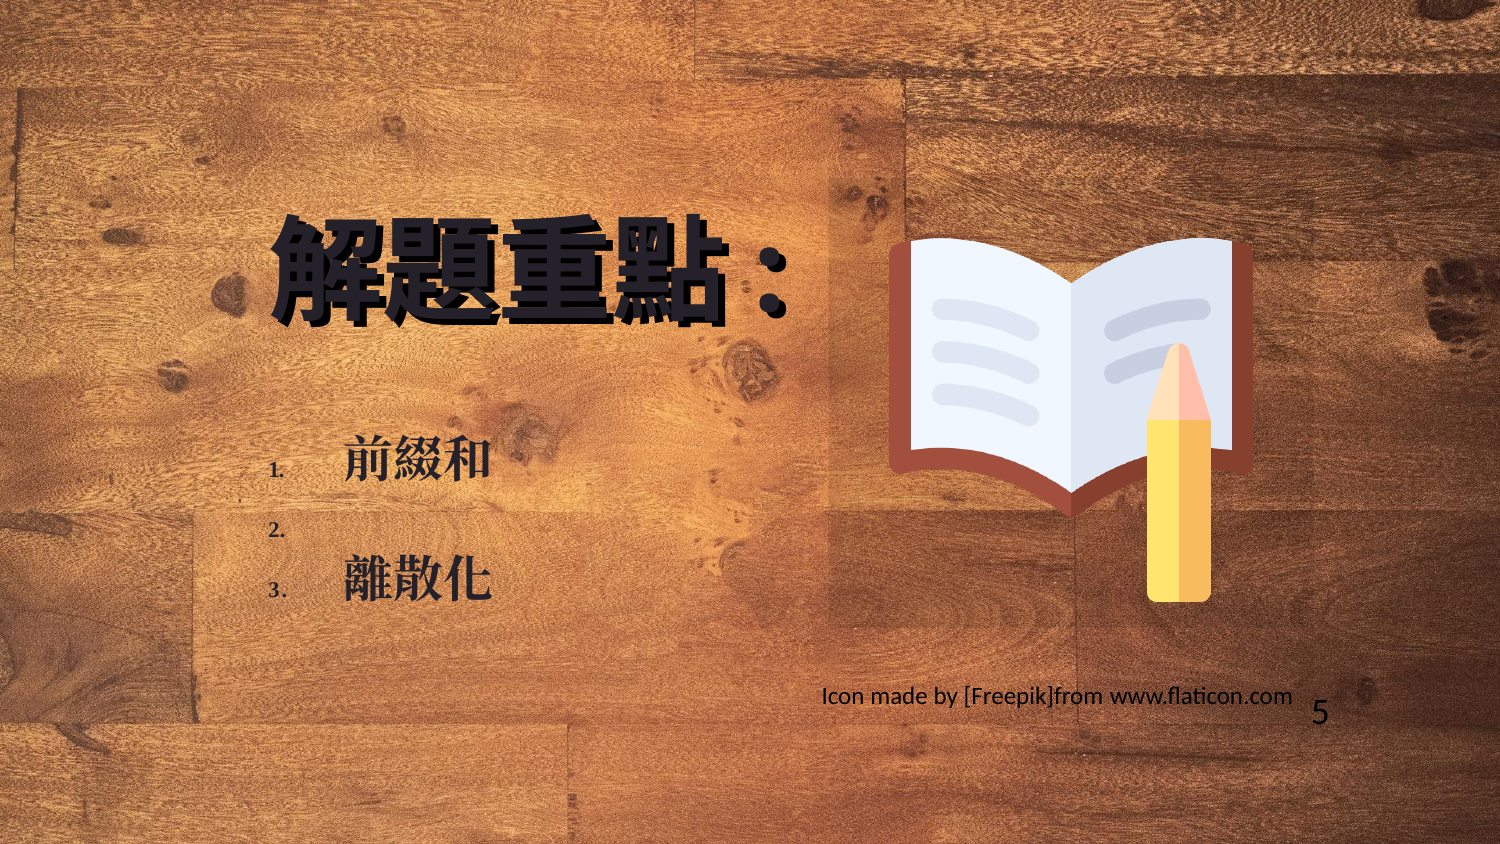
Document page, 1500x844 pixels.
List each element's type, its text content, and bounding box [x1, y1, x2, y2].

text_box [829, 178, 1314, 628]
text_box Icon made by [Freepik]from www.flaticon.com [807, 672, 1367, 717]
text_box 5 [1295, 672, 1386, 737]
picture [889, 238, 1253, 602]
title 解題重點: [253, 158, 784, 350]
subtitle 前綴和 離散化 [253, 352, 807, 656]
